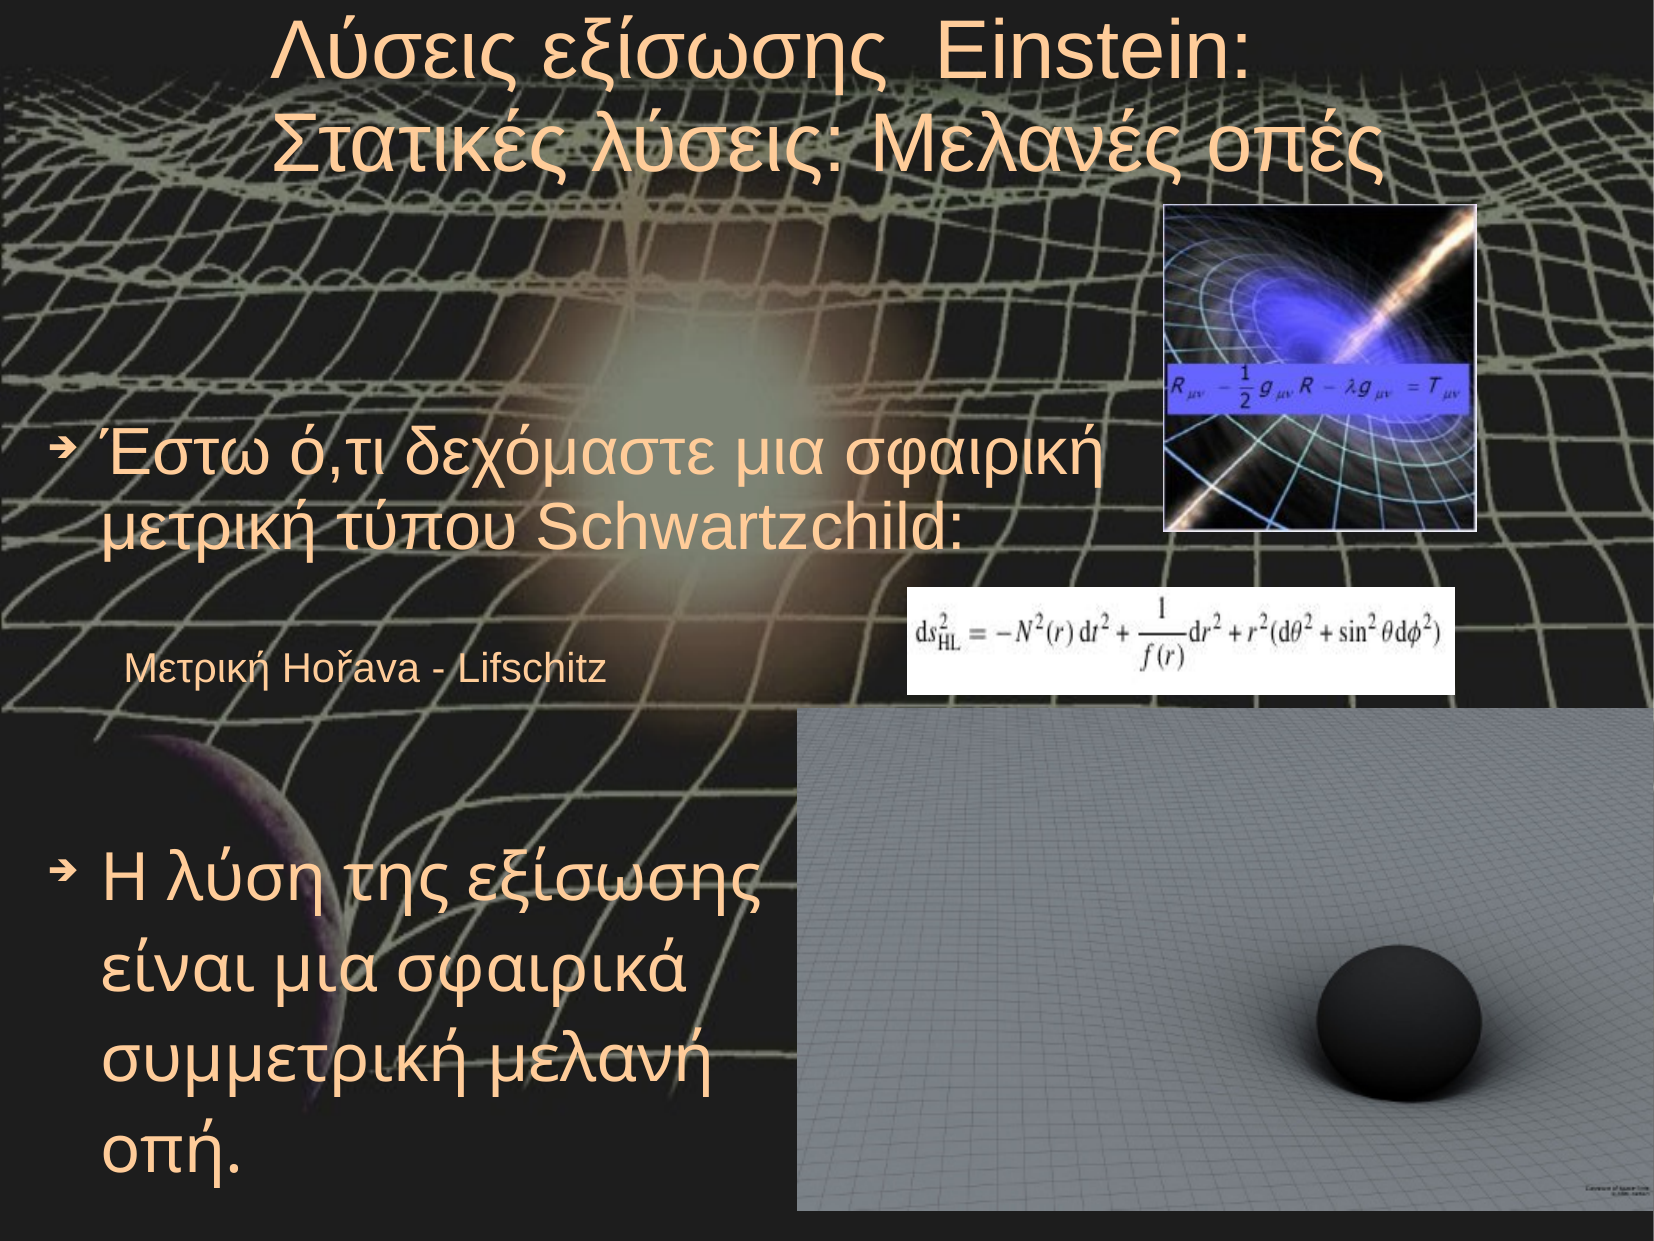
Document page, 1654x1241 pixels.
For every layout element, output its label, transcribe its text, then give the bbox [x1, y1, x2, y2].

title Λύσεις εξίσωσης Einstein: Στατικές λύσεις: Μελανές οπές [88, 0, 1477, 193]
picture [0, 0, 1654, 1241]
list Έστω ό,τι δεχόμαστε μια σφαιρική μετρική τύπου Schwartzchild: Μετρική Hořava - Lifschitz Η λύση της εξίσωσης είναι μια σφαιρικά συμμετρική μελανή οπή. [29, 413, 1329, 1241]
